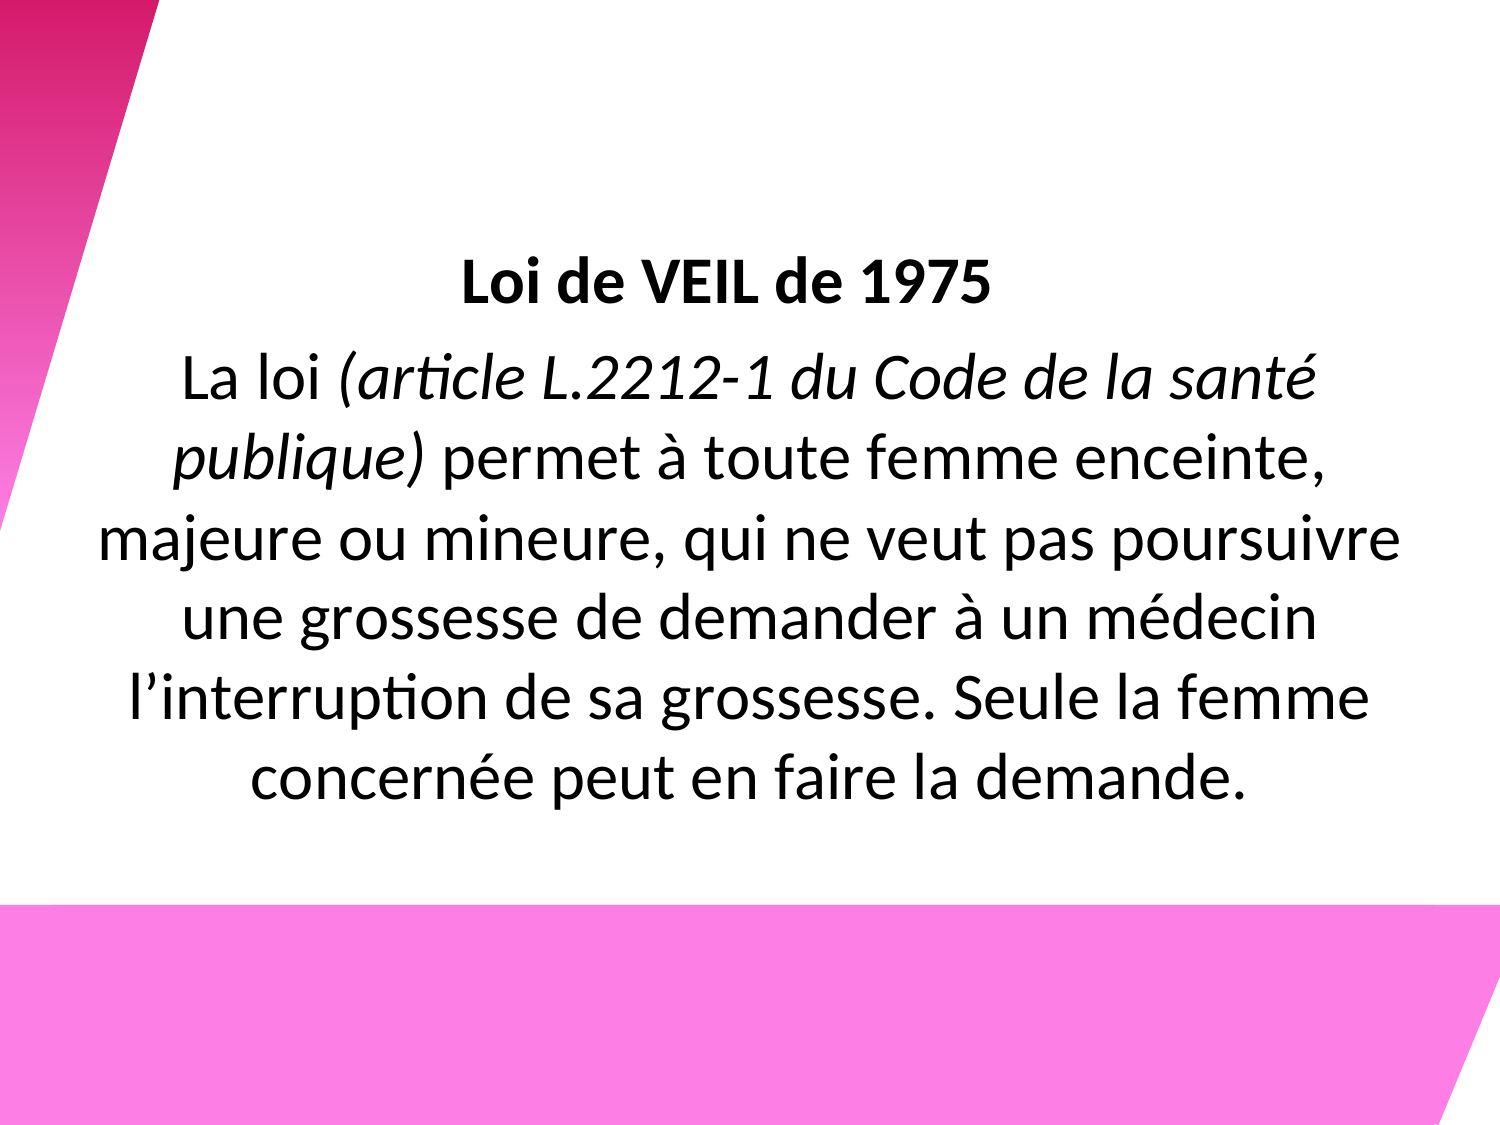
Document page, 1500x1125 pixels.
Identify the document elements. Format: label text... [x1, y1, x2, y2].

subtitle Loi de VEIL de 1975 La loi (article L.2212-1 du Code de la santé publique) permet à toute femme enceinte, majeure ou mineure, qui ne veut pas poursuivre une grossesse de demander à un médecin l’interruption de sa grossesse. Seule la femme concernée peut en faire la demande. [75, 45, 1426, 1005]
text_box [0, 0, 160, 532]
text_box [0, 904, 1500, 1125]
